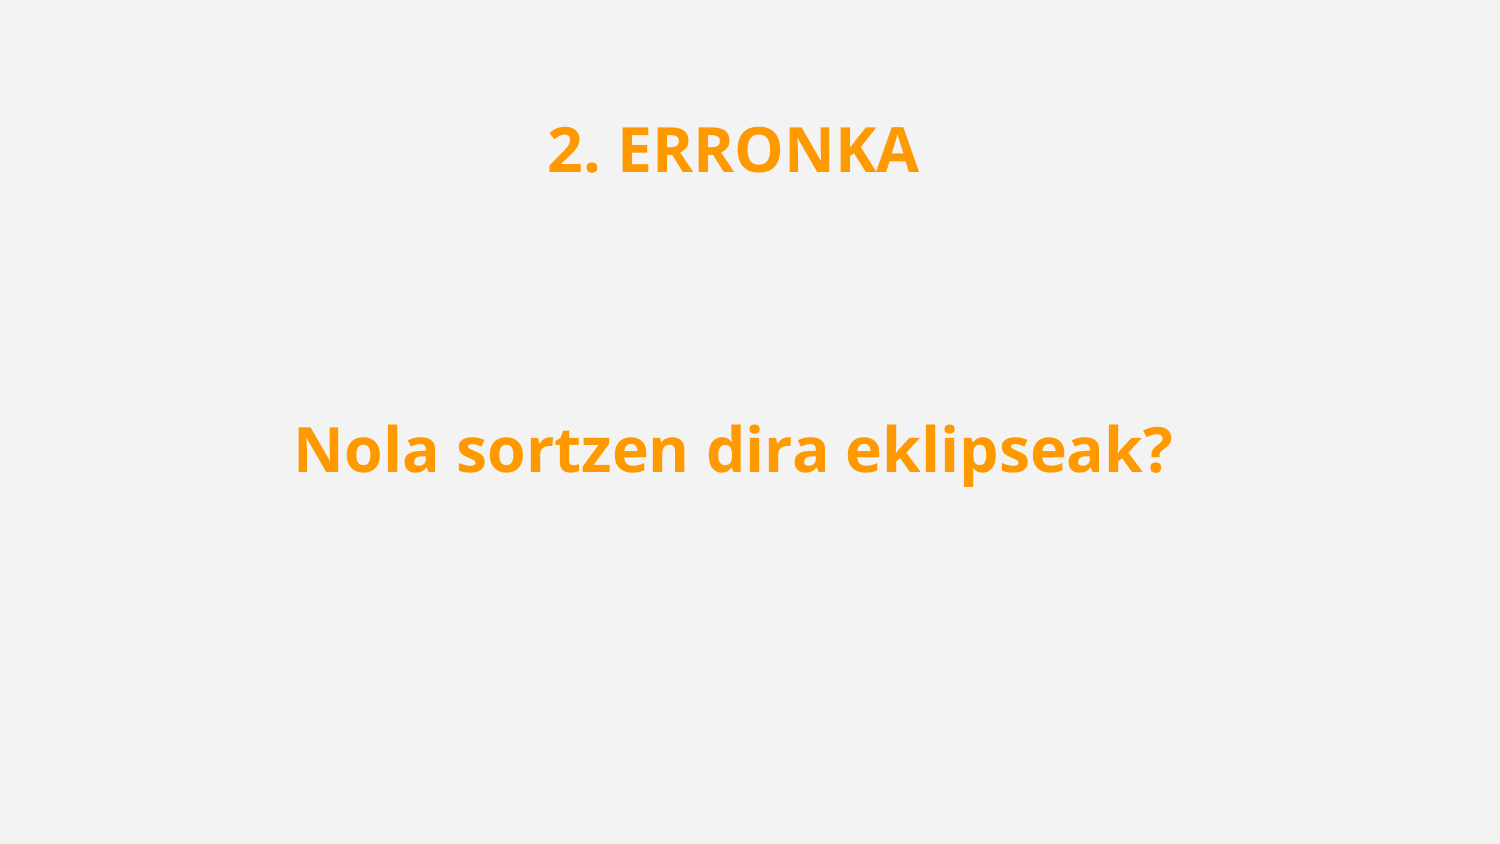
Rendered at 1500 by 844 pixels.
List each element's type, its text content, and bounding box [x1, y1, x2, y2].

text_box 2. ERRONKA Nola sortzen dira eklipseak? [90, 94, 1378, 715]
